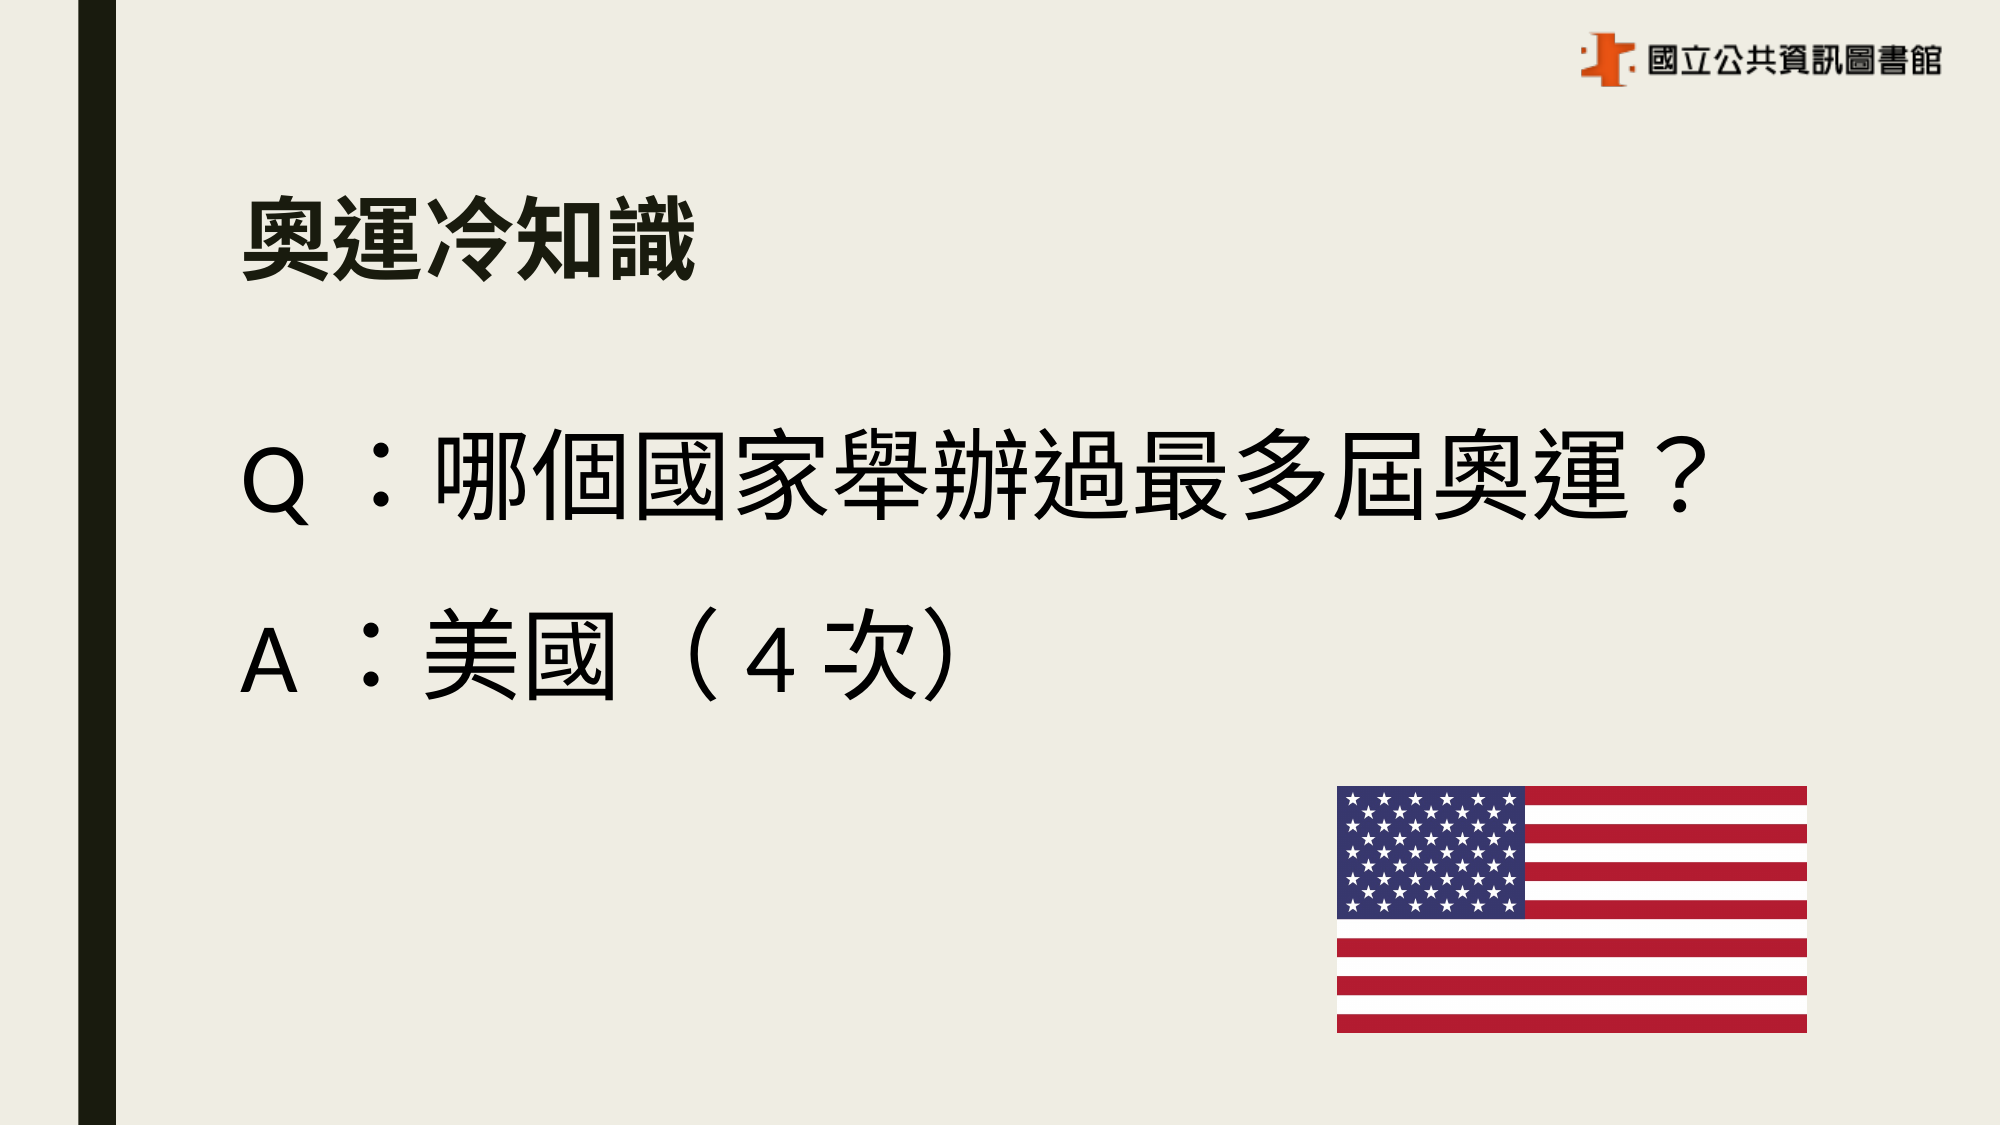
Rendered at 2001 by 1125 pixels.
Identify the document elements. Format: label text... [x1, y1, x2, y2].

picture [1337, 786, 1807, 1034]
picture [1571, 26, 1951, 93]
title 奧運冷知識 [225, 64, 1951, 308]
text_box Q：哪個國家舉辦過最多屆奧運？ A：美國（4次） [225, 345, 1950, 960]
